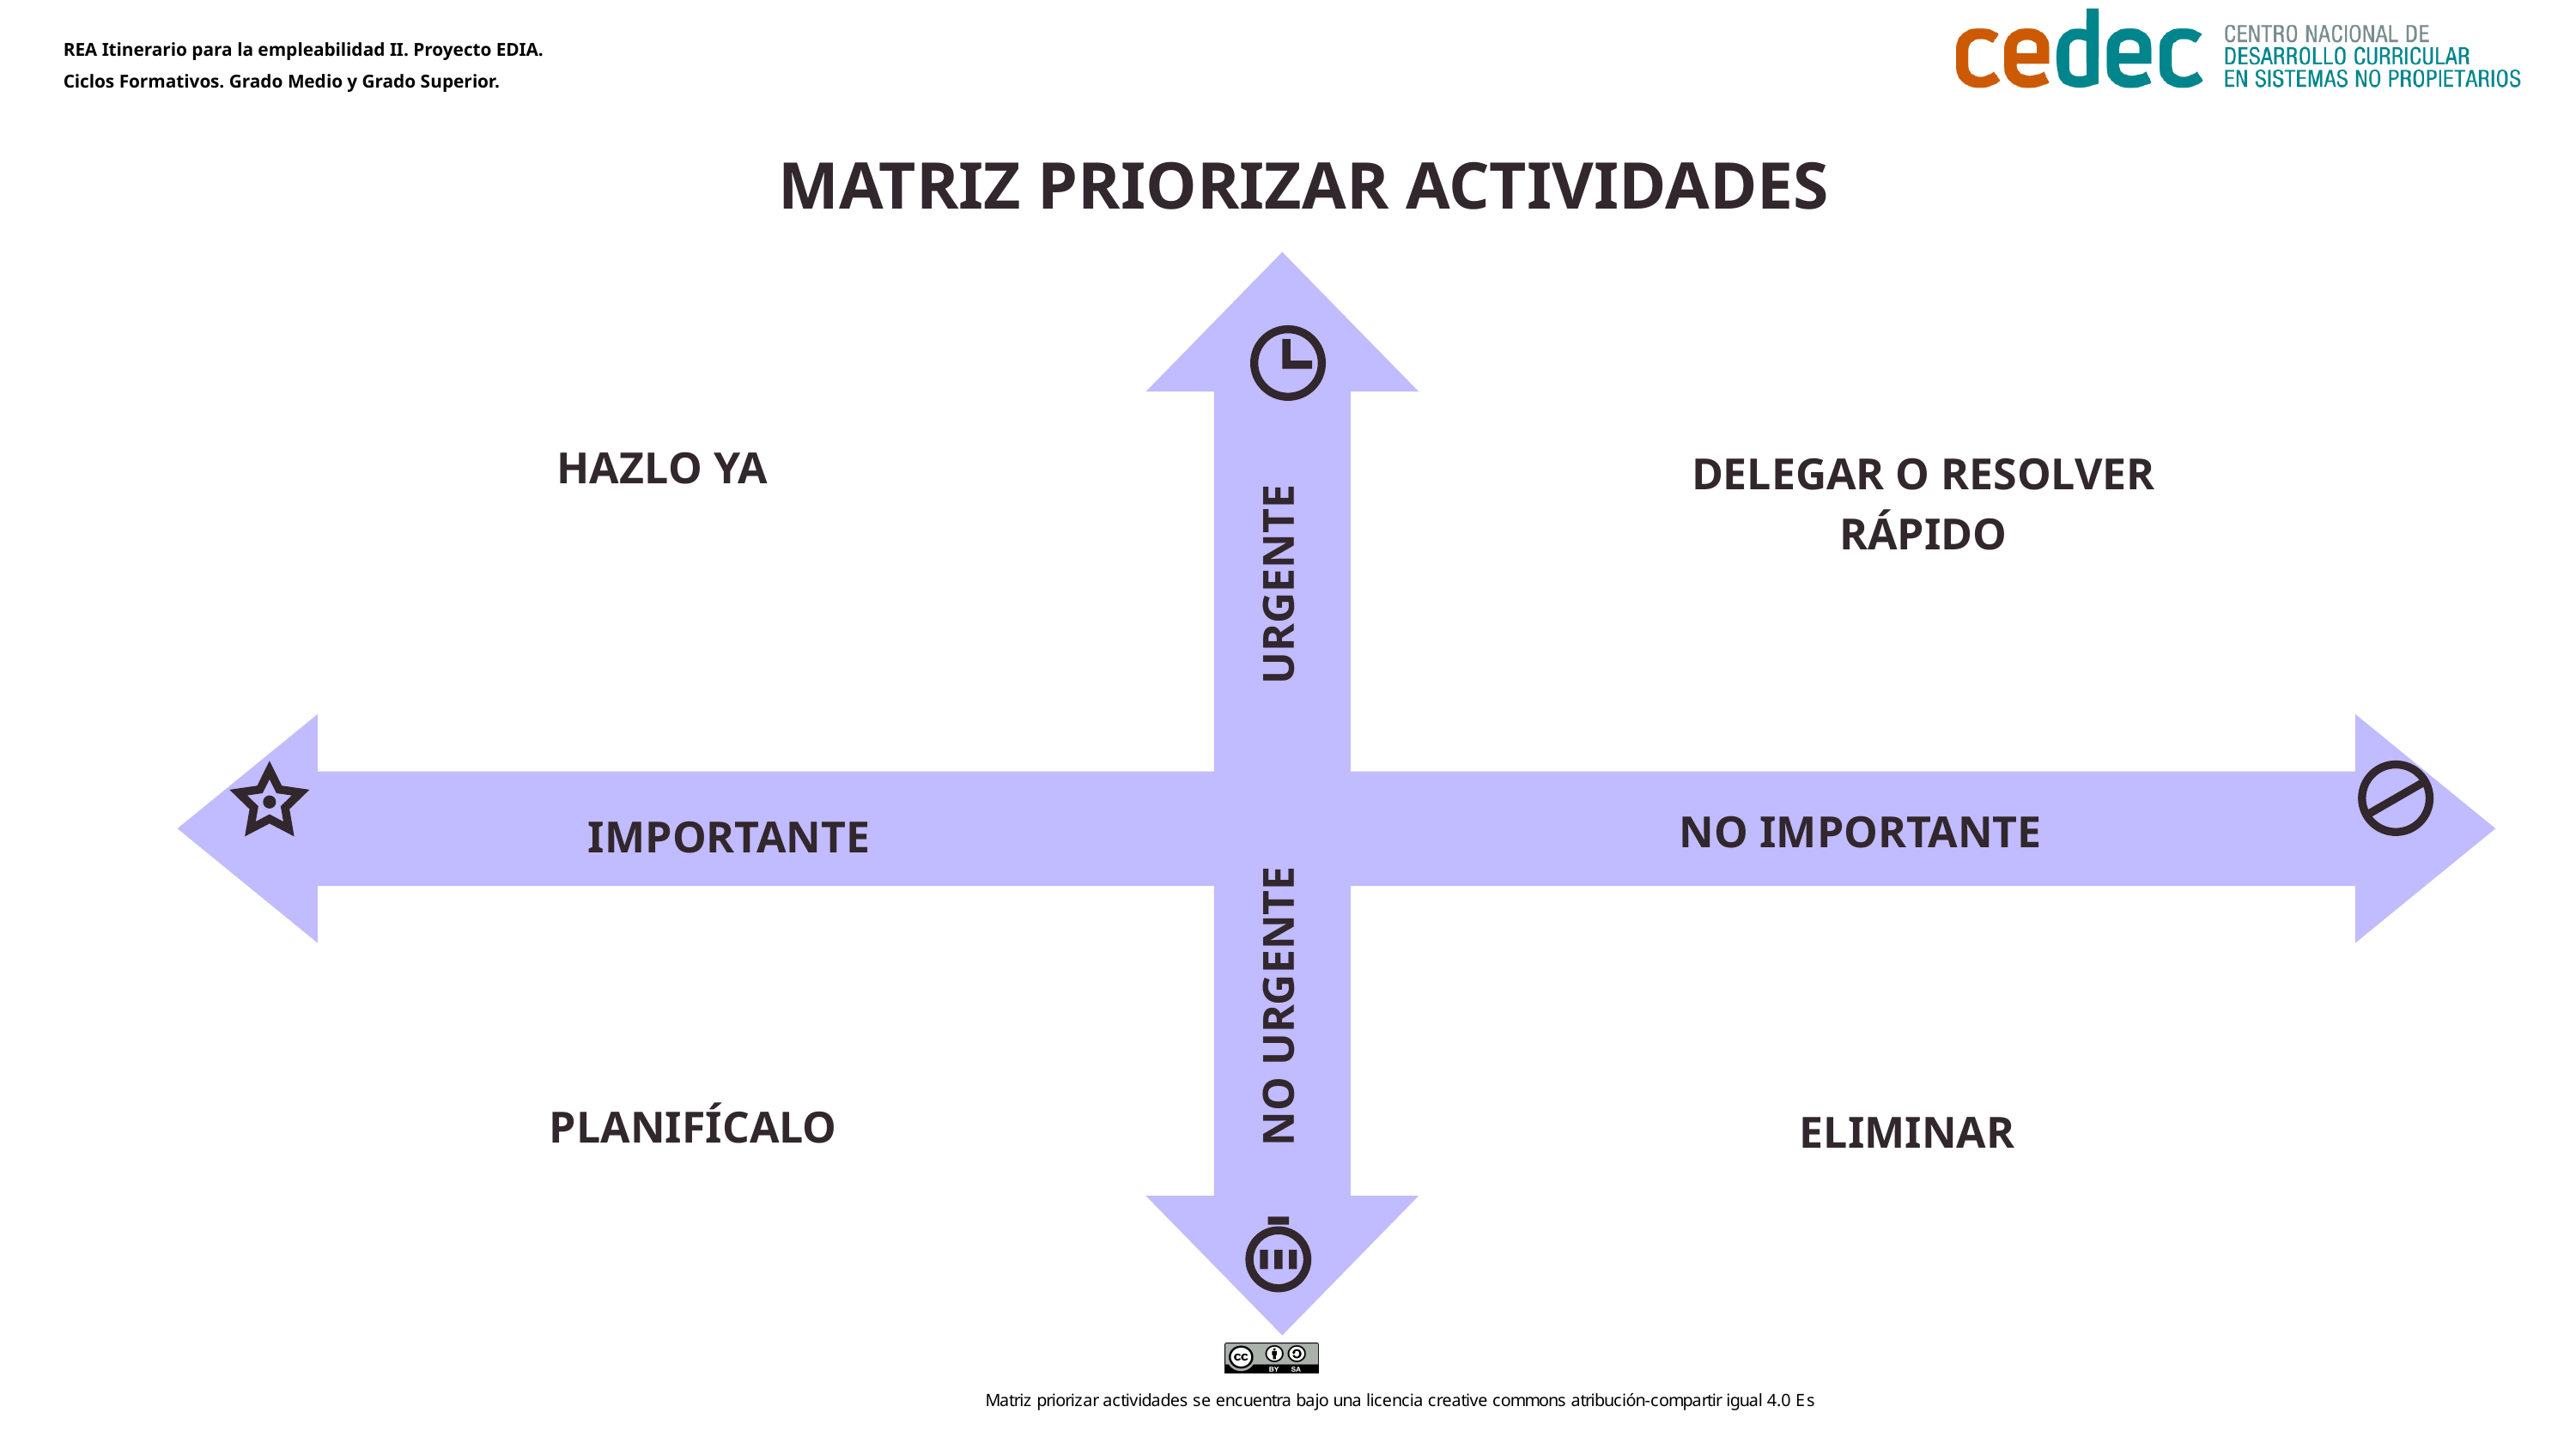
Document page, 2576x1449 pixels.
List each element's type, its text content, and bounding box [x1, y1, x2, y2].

text_box PLANIFÍCALO [499, 1091, 888, 1212]
text_box NO URGENTE [1242, 785, 1303, 1227]
picture [1952, 4, 2534, 102]
text_box NO IMPORTANTE [1642, 796, 2080, 858]
text_box HAZLO YA [501, 432, 823, 493]
text_box [177, 252, 2496, 1267]
chart [786, 1267, 1814, 1449]
text_box REA Itinerario para la empleabilidad II. Proyecto EDIA. Ciclos Formativos. Grado Medio y Grado Superior. [51, 30, 616, 102]
text_box URGENTE [1242, 441, 1303, 728]
text_box MATRIZ PRIORIZAR ACTIVIDADES [377, 101, 2232, 222]
text_box ELIMINAR [1747, 1096, 2069, 1157]
text_box IMPORTANTE [575, 801, 918, 875]
text_box DELEGAR O RESOLVER RÁPIDO [1643, 438, 2203, 559]
